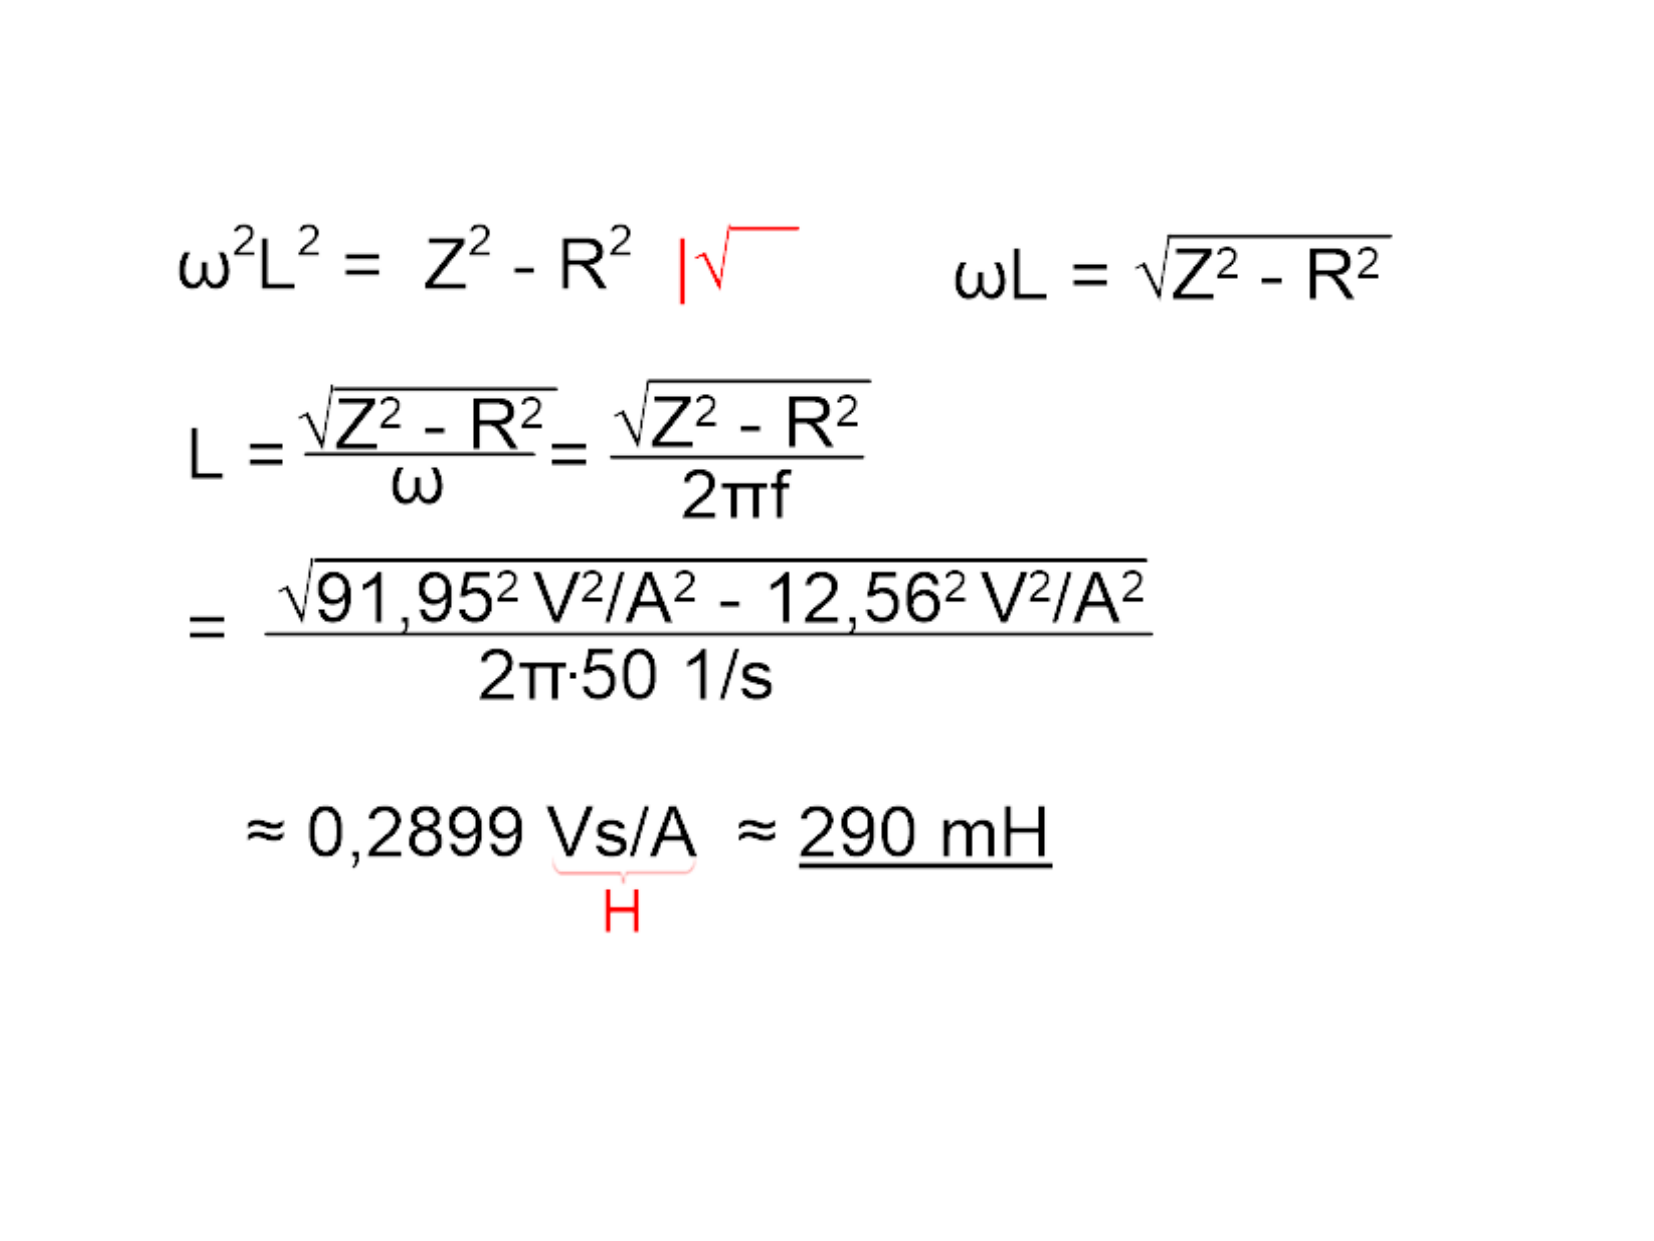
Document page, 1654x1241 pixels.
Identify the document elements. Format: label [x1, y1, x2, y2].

picture [96, 153, 1512, 964]
